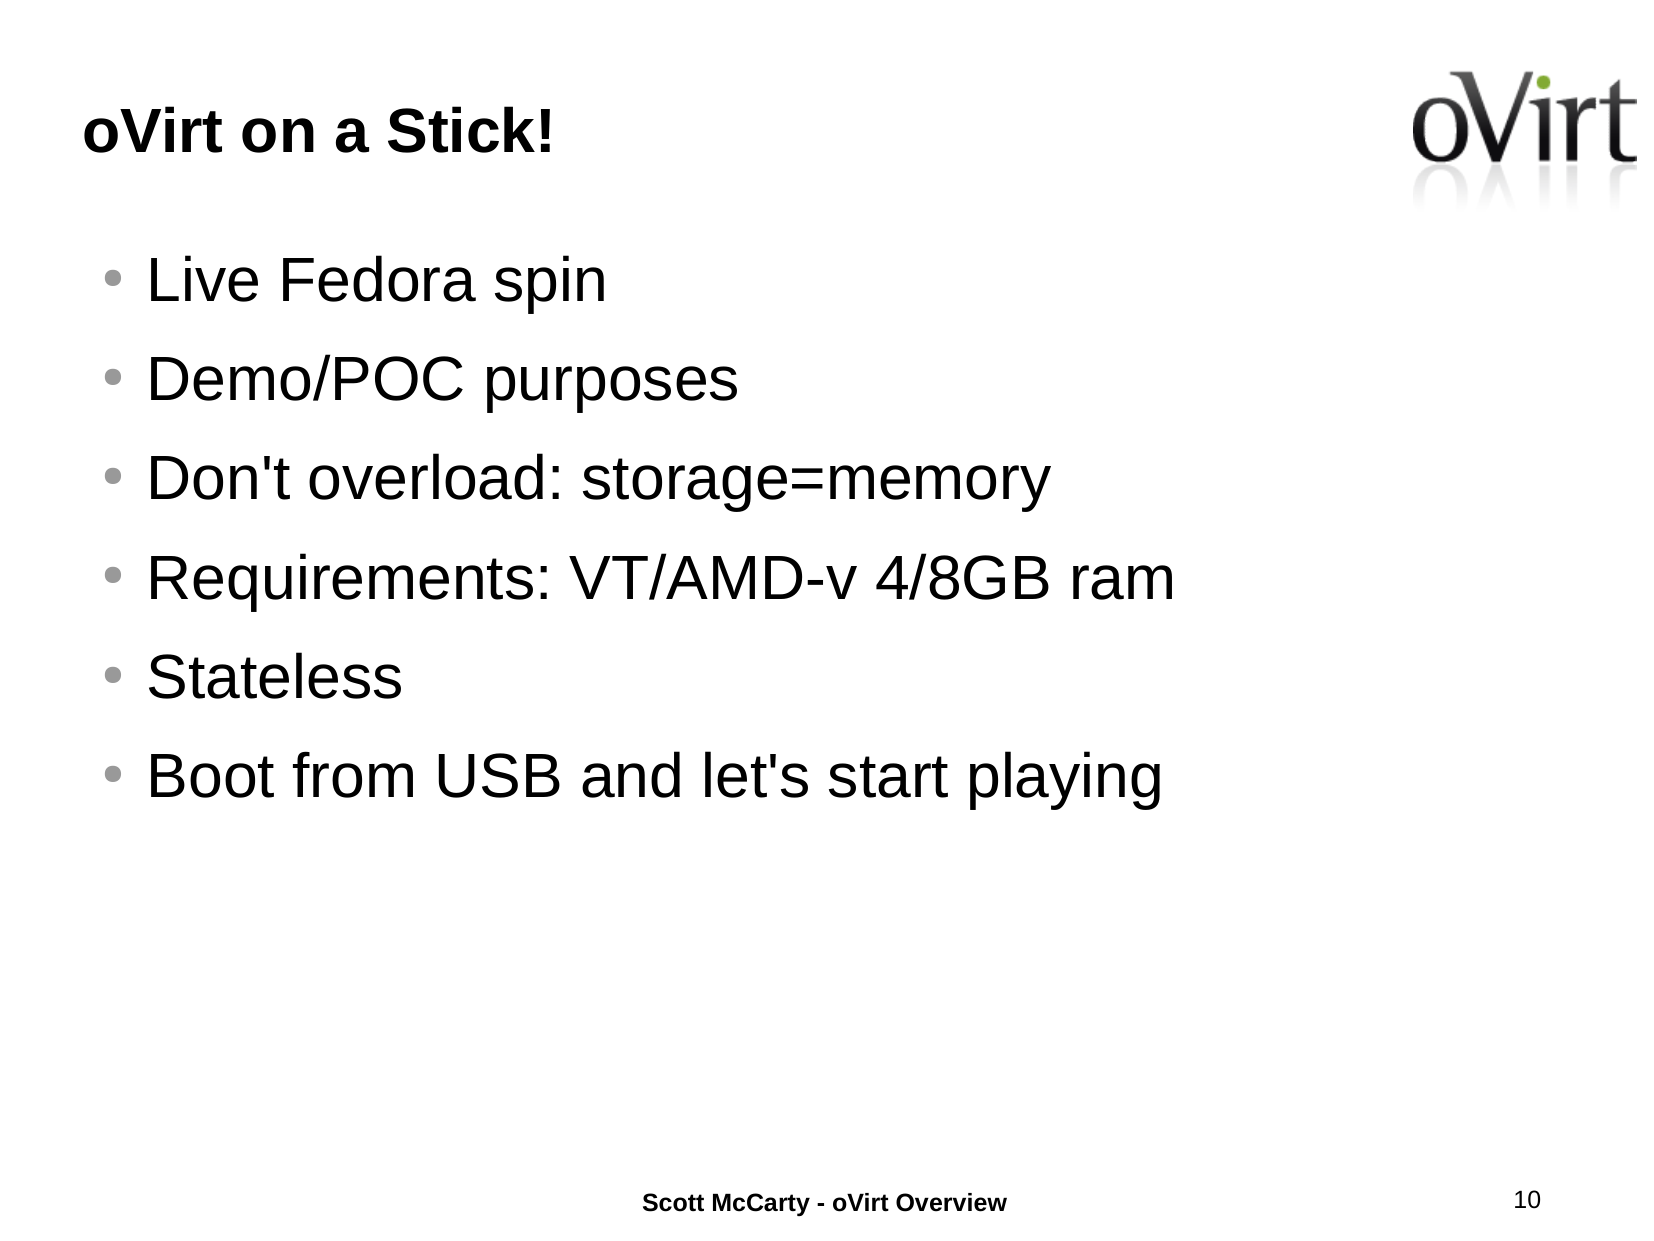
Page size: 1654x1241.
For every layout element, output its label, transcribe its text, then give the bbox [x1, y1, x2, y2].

title oVirt on a Stick! [82, 37, 1303, 226]
list Live Fedora spin Demo/POC purposes Don't overload: storage=memory Requirements: VT/AMD-v 4/8GB ram Stateless Boot from USB and let's start playing [86, 244, 1576, 1039]
picture [1413, 63, 1637, 212]
